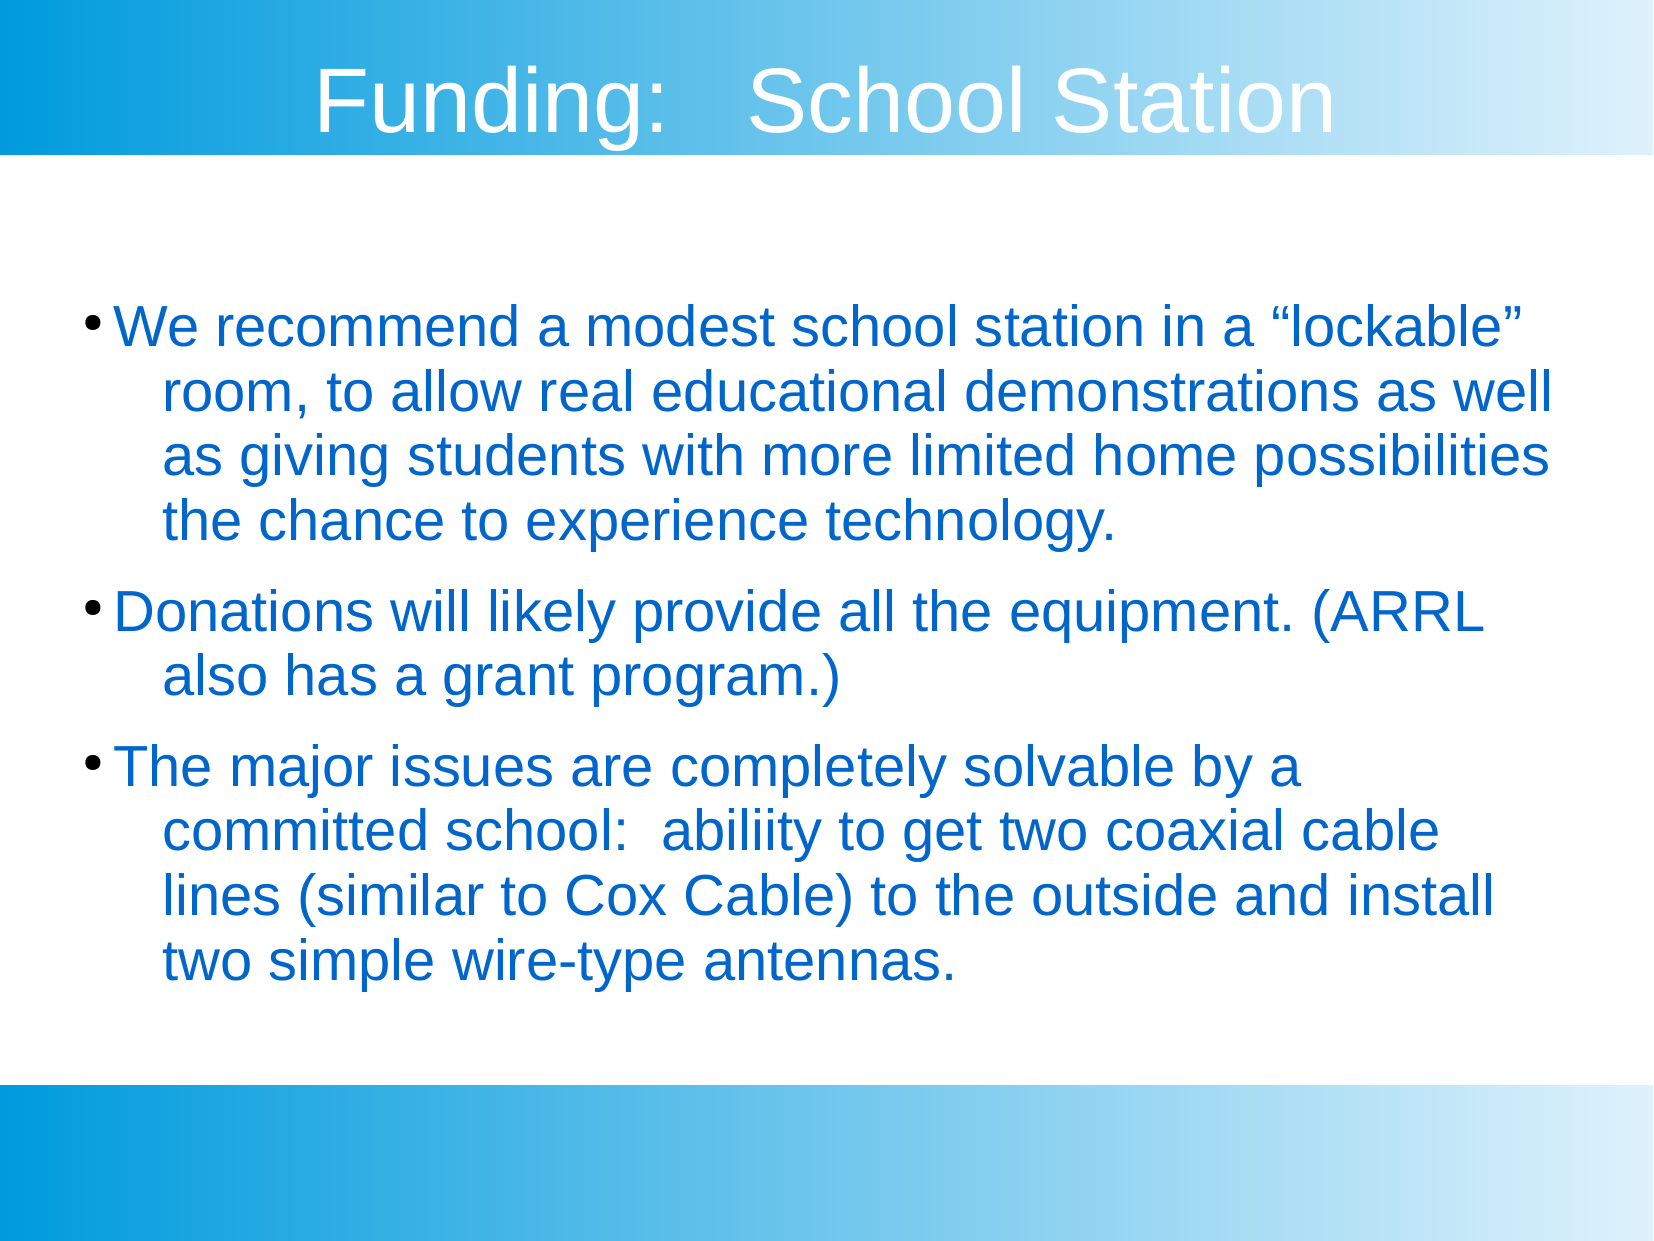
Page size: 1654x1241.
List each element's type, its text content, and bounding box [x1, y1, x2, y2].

title Funding: School Station [82, 49, 1571, 154]
list We recommend a modest school station in a “lockable” room, to allow real educational demonstrations as well as giving students with more limited home possibilities the chance to experience technology. Donations will likely provide all the equipment. (ARRL also has a grant program.) The major issues are completely solvable by a committed school: abiliity to get two coaxial cable lines (similar to Cox Cable) to the outside and install two simple wire-type antennas. [82, 290, 1571, 1010]
